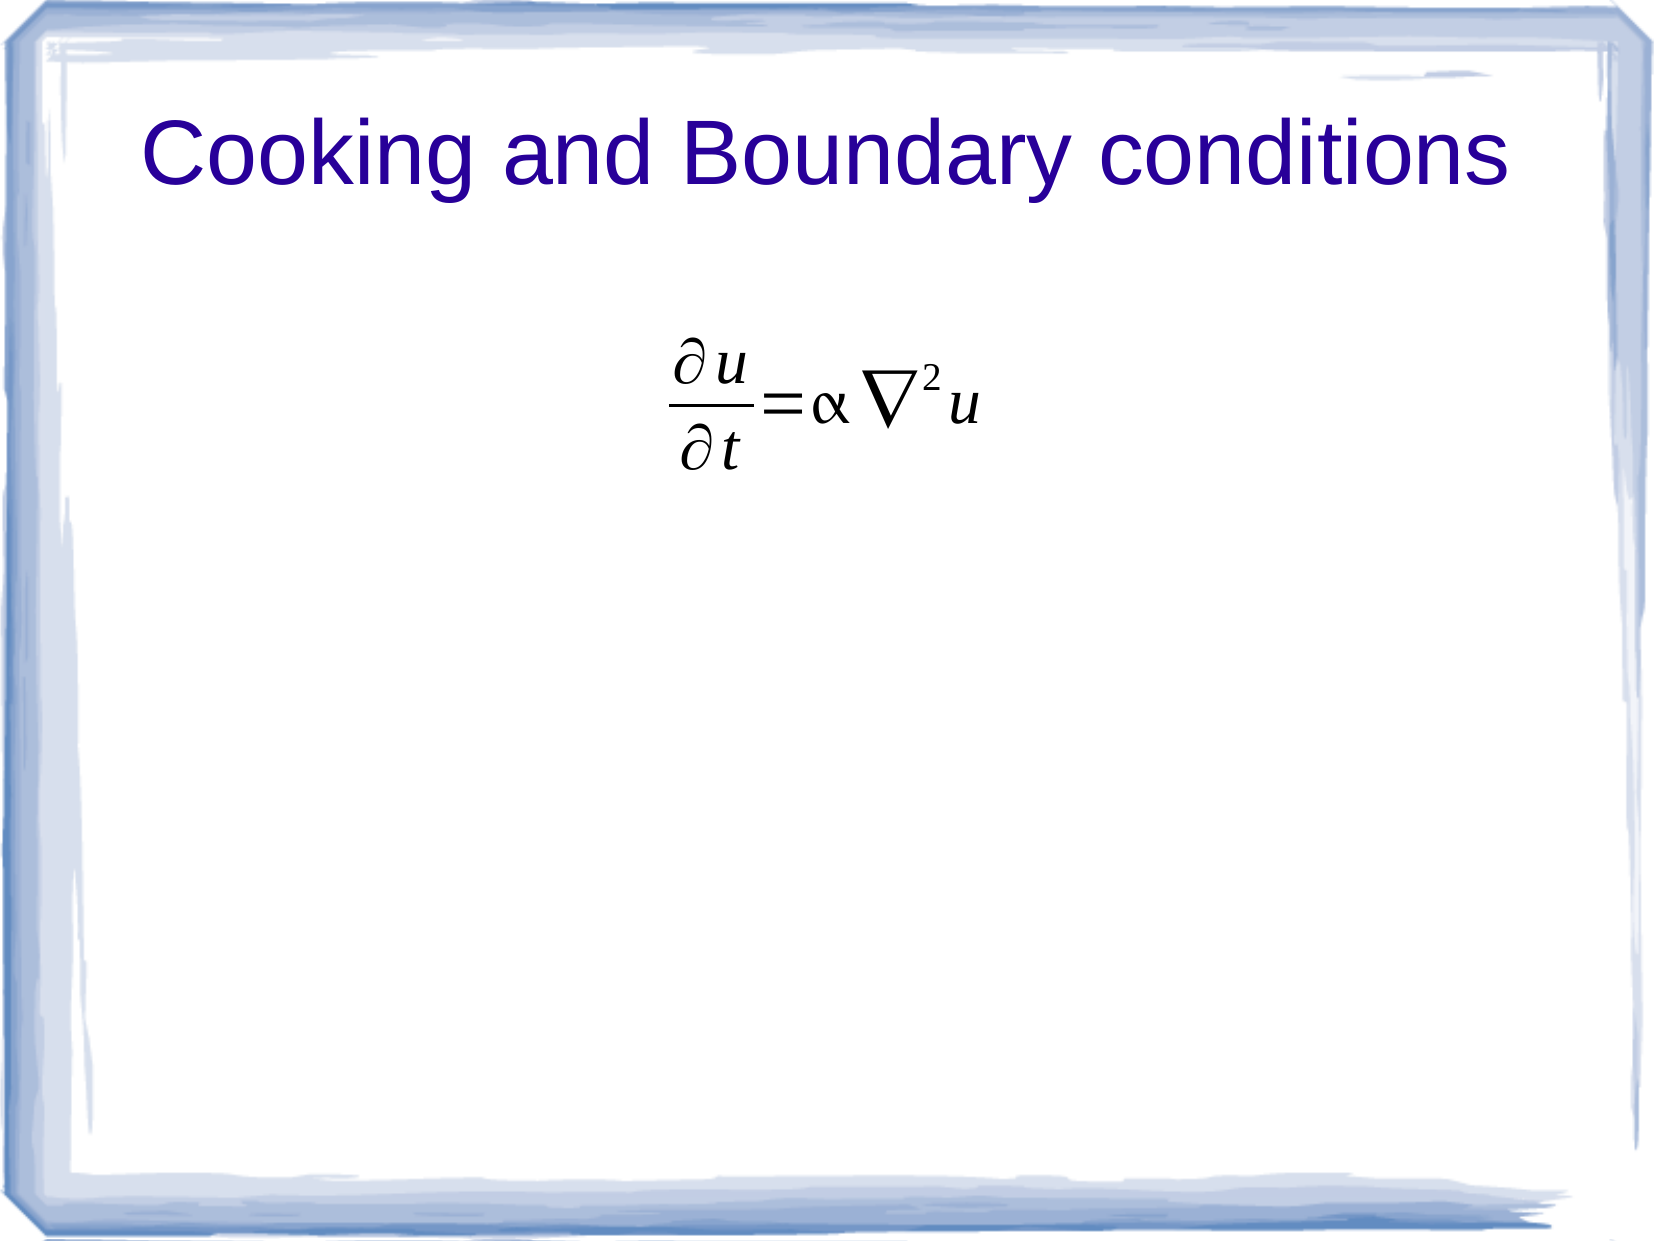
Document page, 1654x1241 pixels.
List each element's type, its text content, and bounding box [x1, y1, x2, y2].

title Cooking and Boundary conditions [82, 49, 1571, 257]
chart [649, 324, 997, 485]
picture [0, 0, 1654, 1241]
